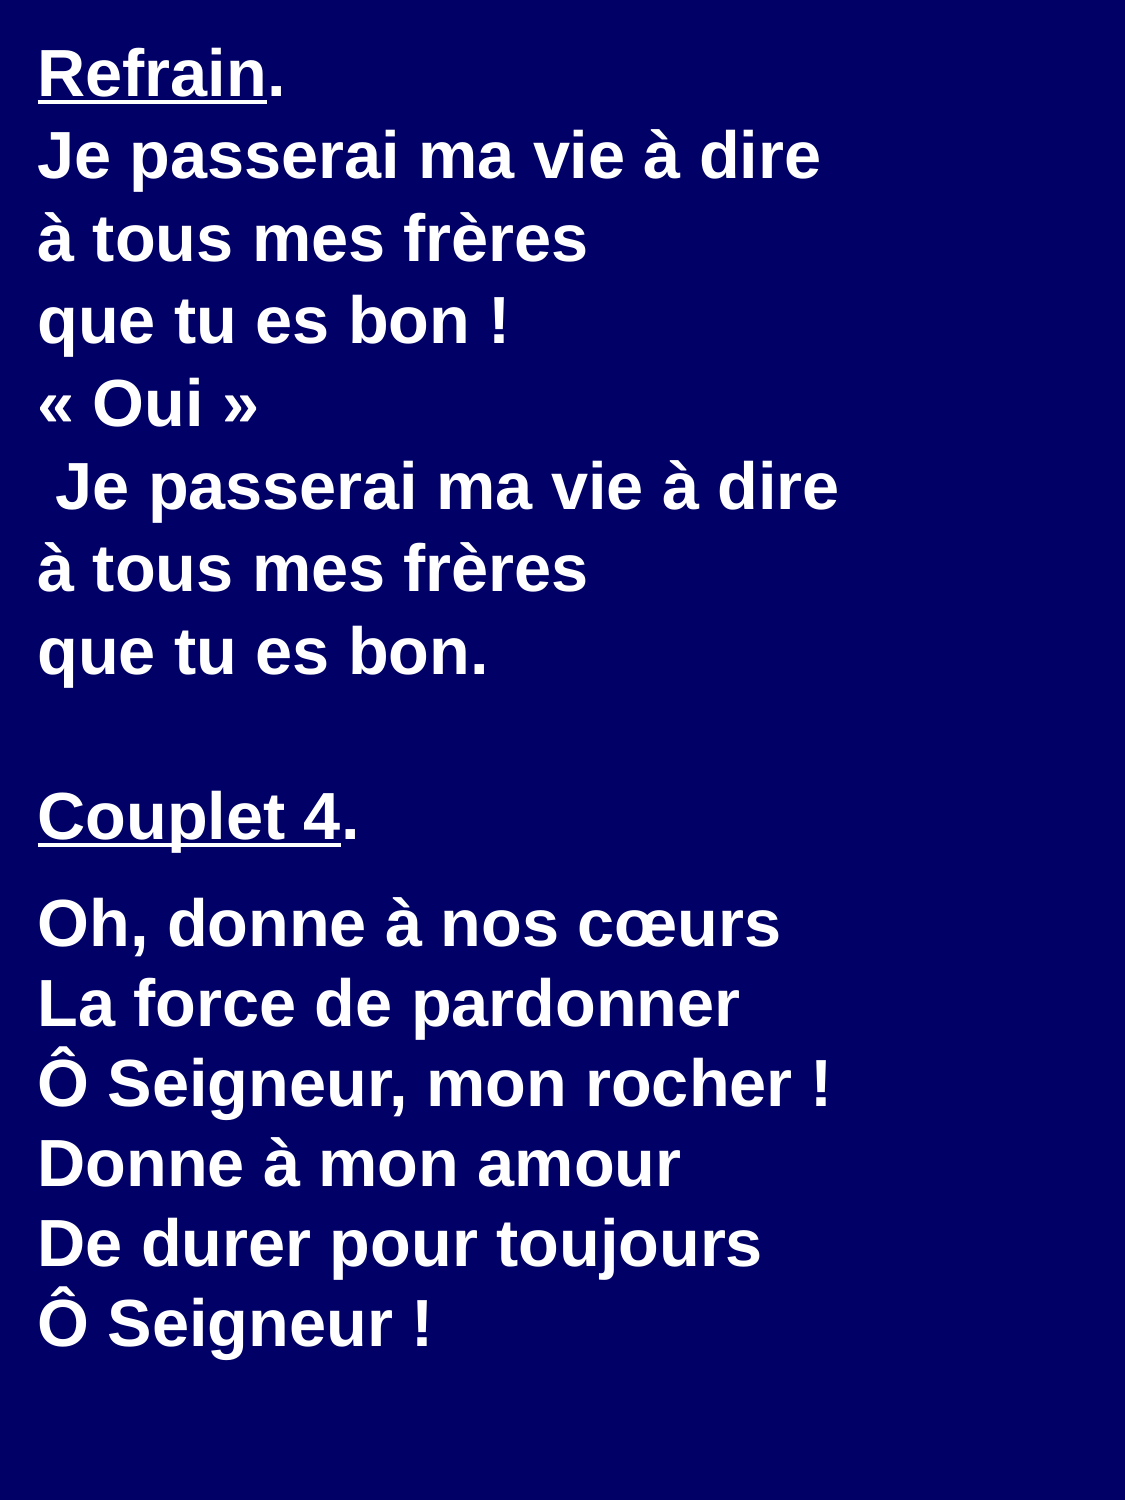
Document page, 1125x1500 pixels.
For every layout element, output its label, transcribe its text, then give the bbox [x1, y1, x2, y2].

text_box Refrain. Je passerai ma vie à dire à tous mes frères que tu es bon ! « Oui » Je passerai ma vie à dire à tous mes frères que tu es bon. Couplet 4. Oh, donne à nos cœurs La force de pardonner Ô Seigneur, mon rocher ! Donne à mon amour De durer pour toujours Ô Seigneur ! [22, 21, 1099, 1448]
